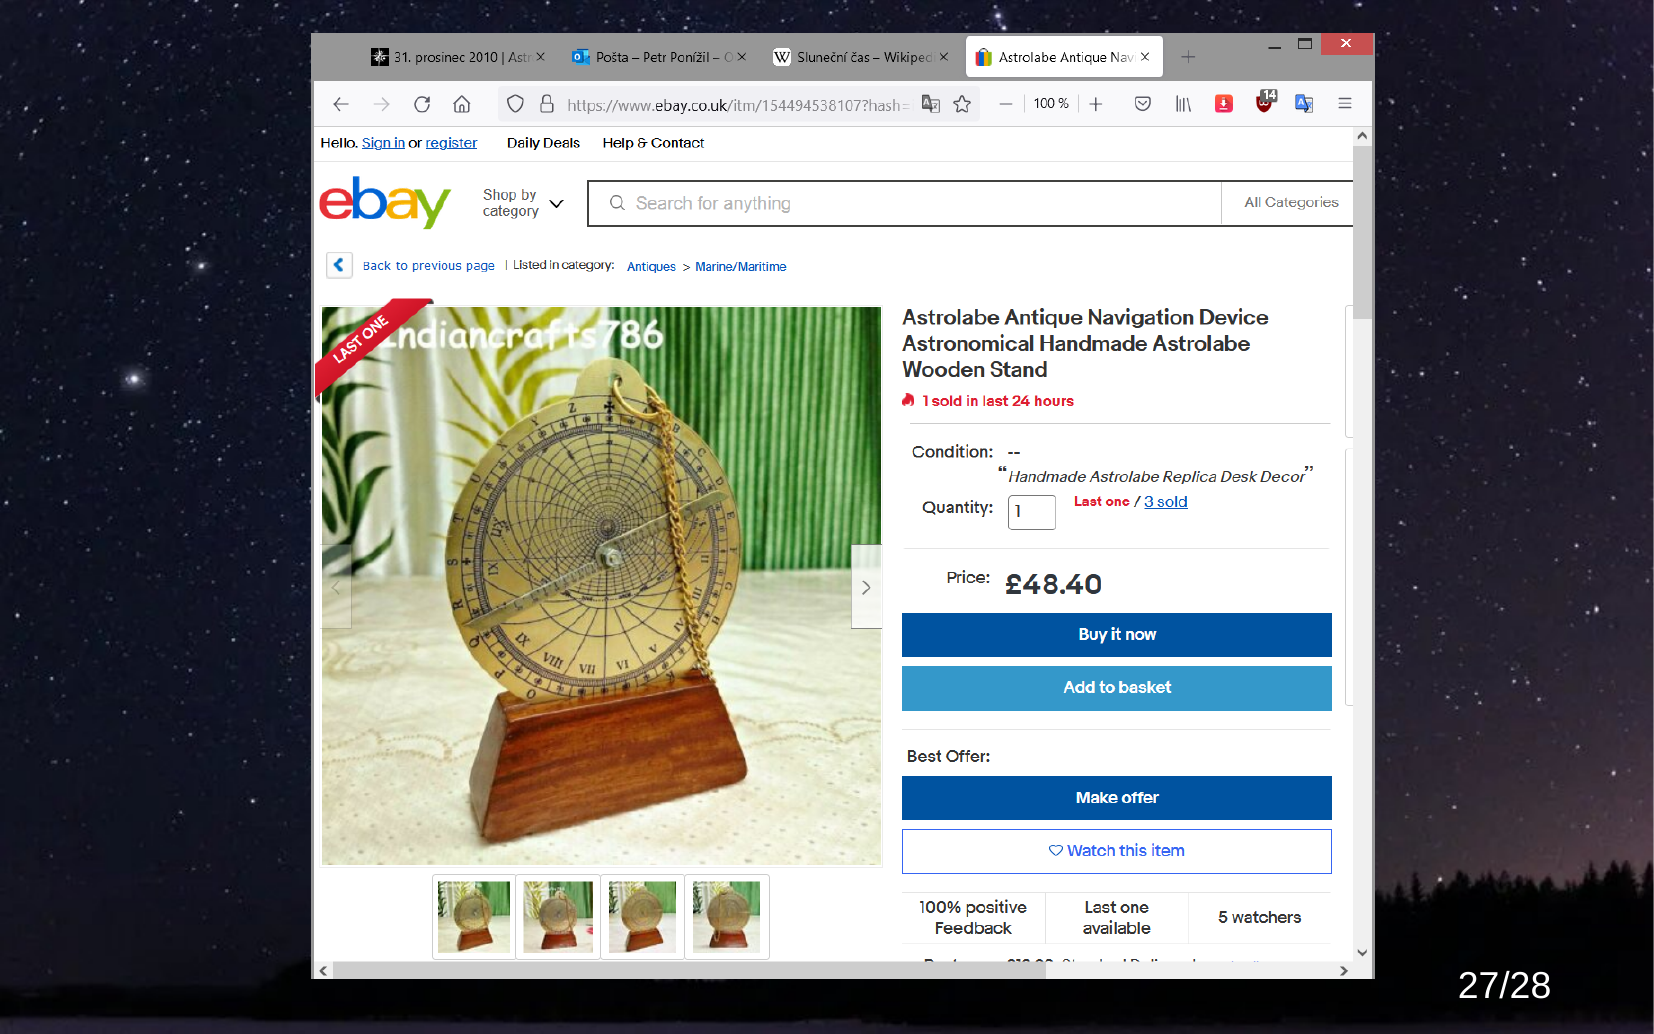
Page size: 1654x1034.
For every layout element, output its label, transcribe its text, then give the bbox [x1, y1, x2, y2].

text_box <číslo>/28 [1468, 957, 1654, 1028]
picture [0, 0, 1654, 1034]
